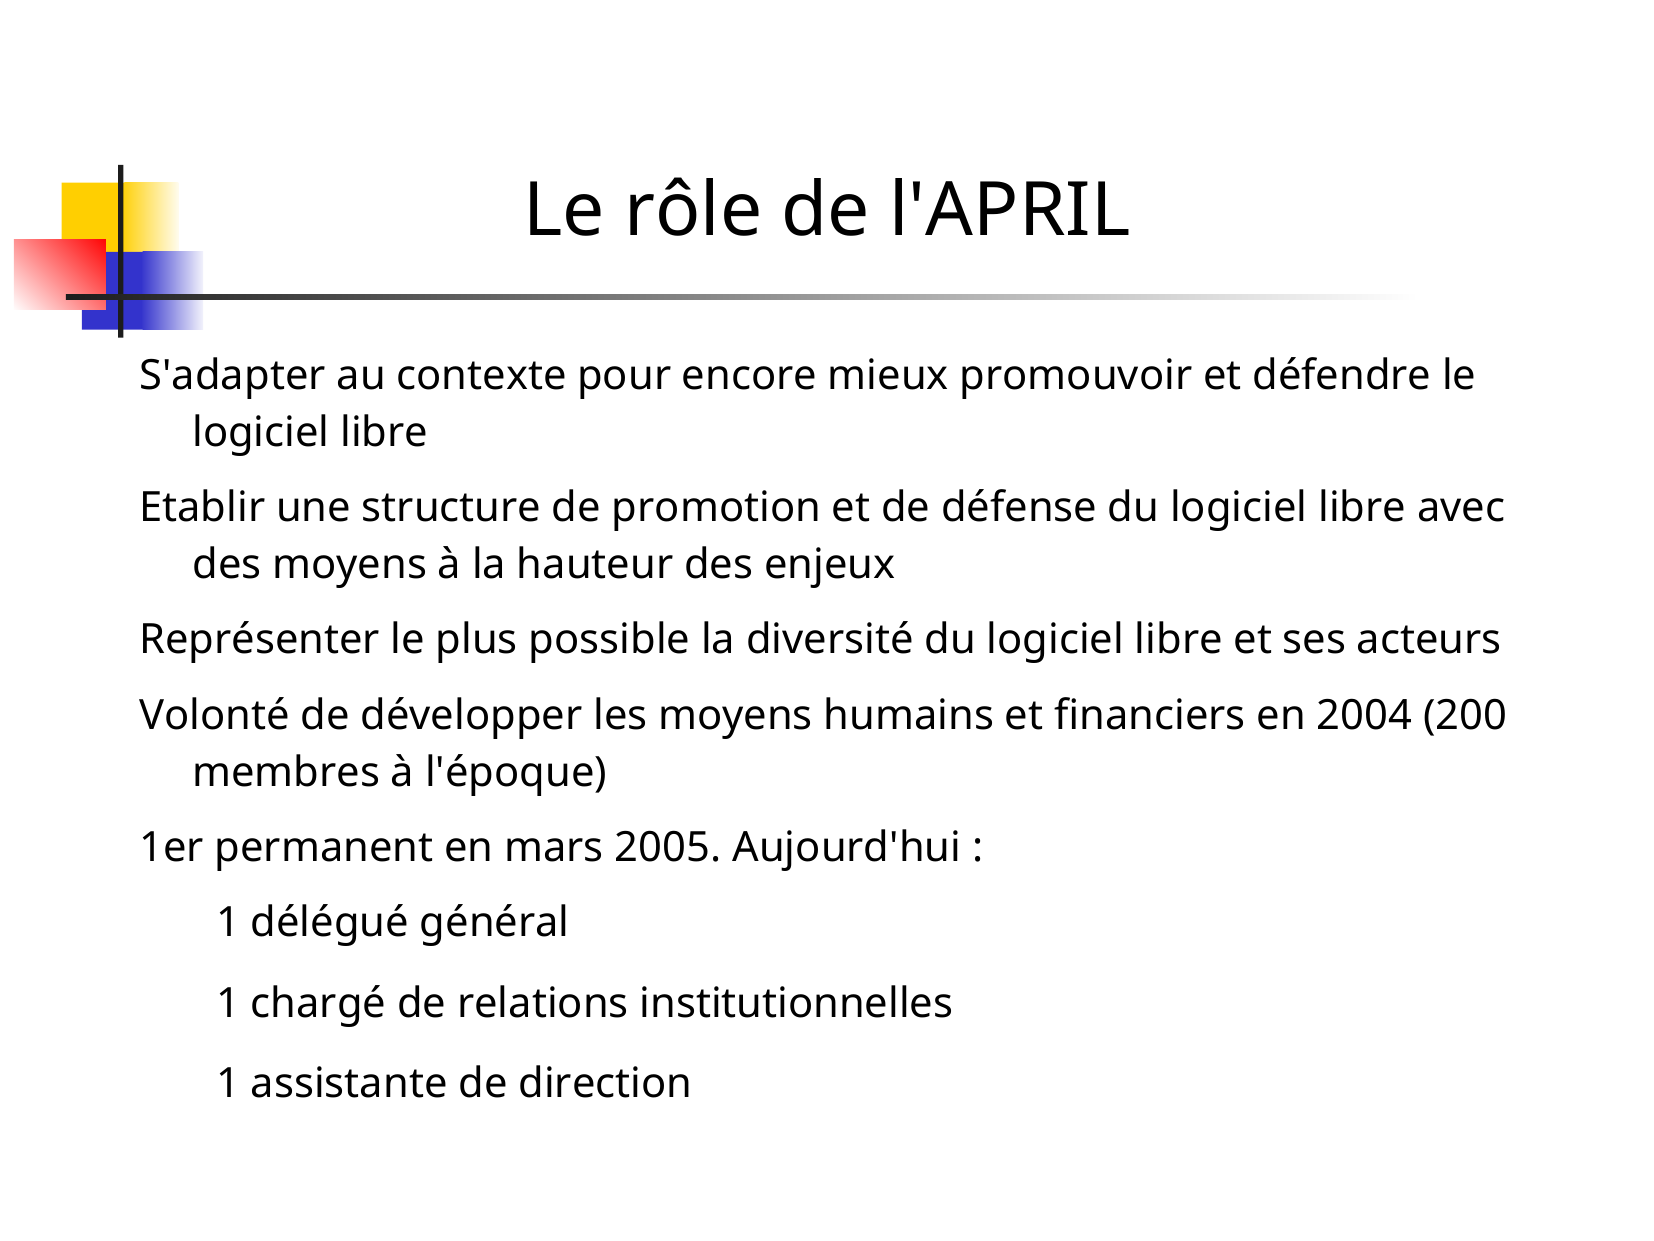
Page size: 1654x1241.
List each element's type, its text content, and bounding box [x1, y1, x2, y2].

title Le rôle de l'APRIL [121, 110, 1534, 303]
list S'adapter au contexte pour encore mieux promouvoir et défendre le logiciel libre Etablir une structure de promotion et de défense du logiciel libre avec des moyens à la hauteur des enjeux Représenter le plus possible la diversité du logiciel libre et ses acteurs Volonté de développer les moyens humains et financiers en 2004 (200 membres à l'époque) 1er permanent en mars 2005. Aujourd'hui : 1 délégué général 1 chargé de relations institutionnelles 1 assistante de direction [121, 344, 1534, 1112]
